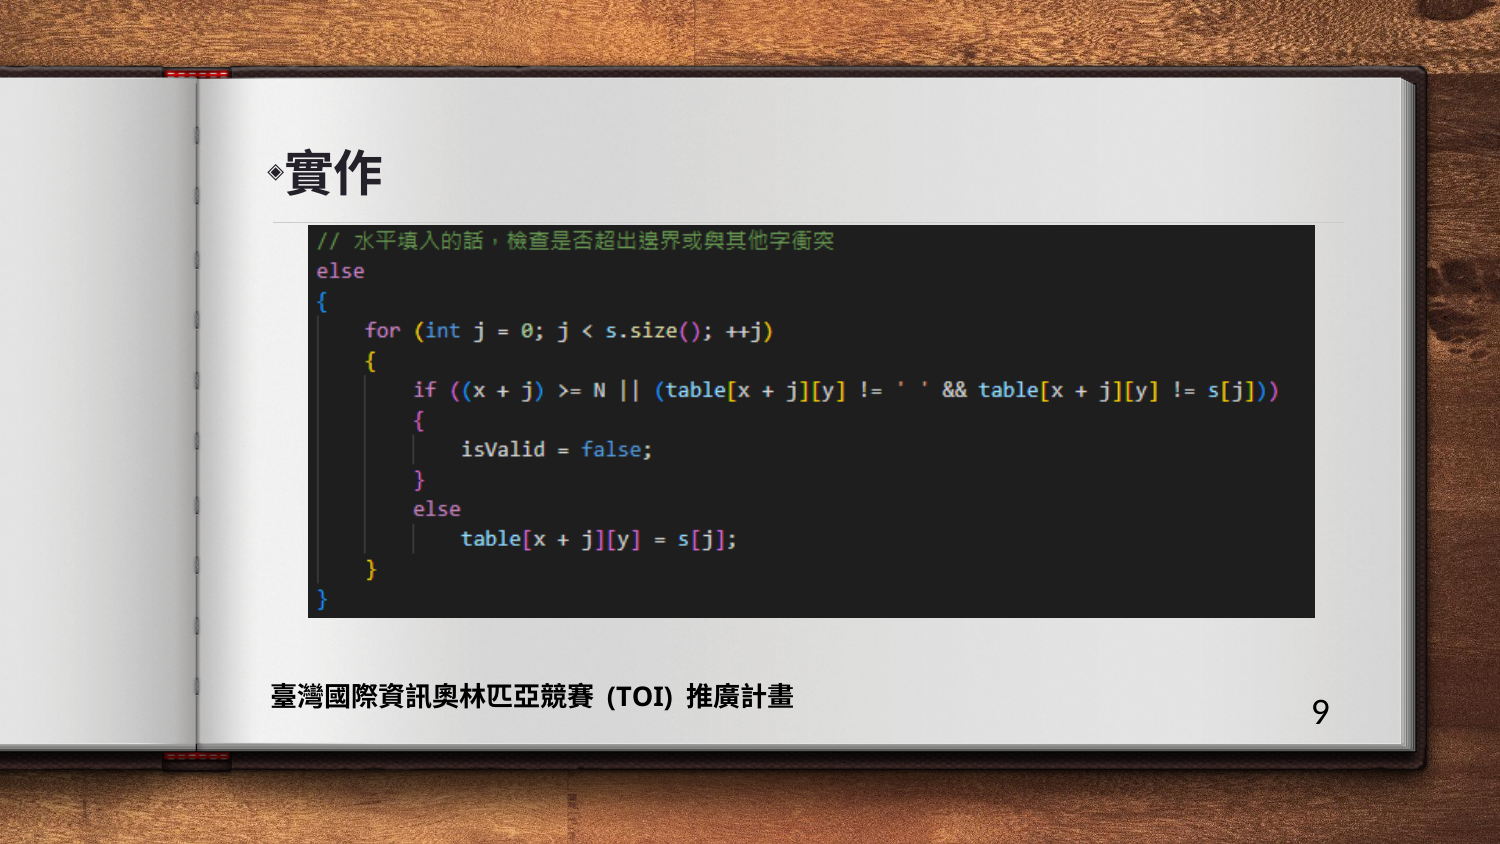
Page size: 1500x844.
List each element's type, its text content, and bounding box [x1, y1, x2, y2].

list 實作 [252, 126, 1194, 216]
text_box 9 [1295, 672, 1386, 737]
picture [308, 225, 1315, 619]
